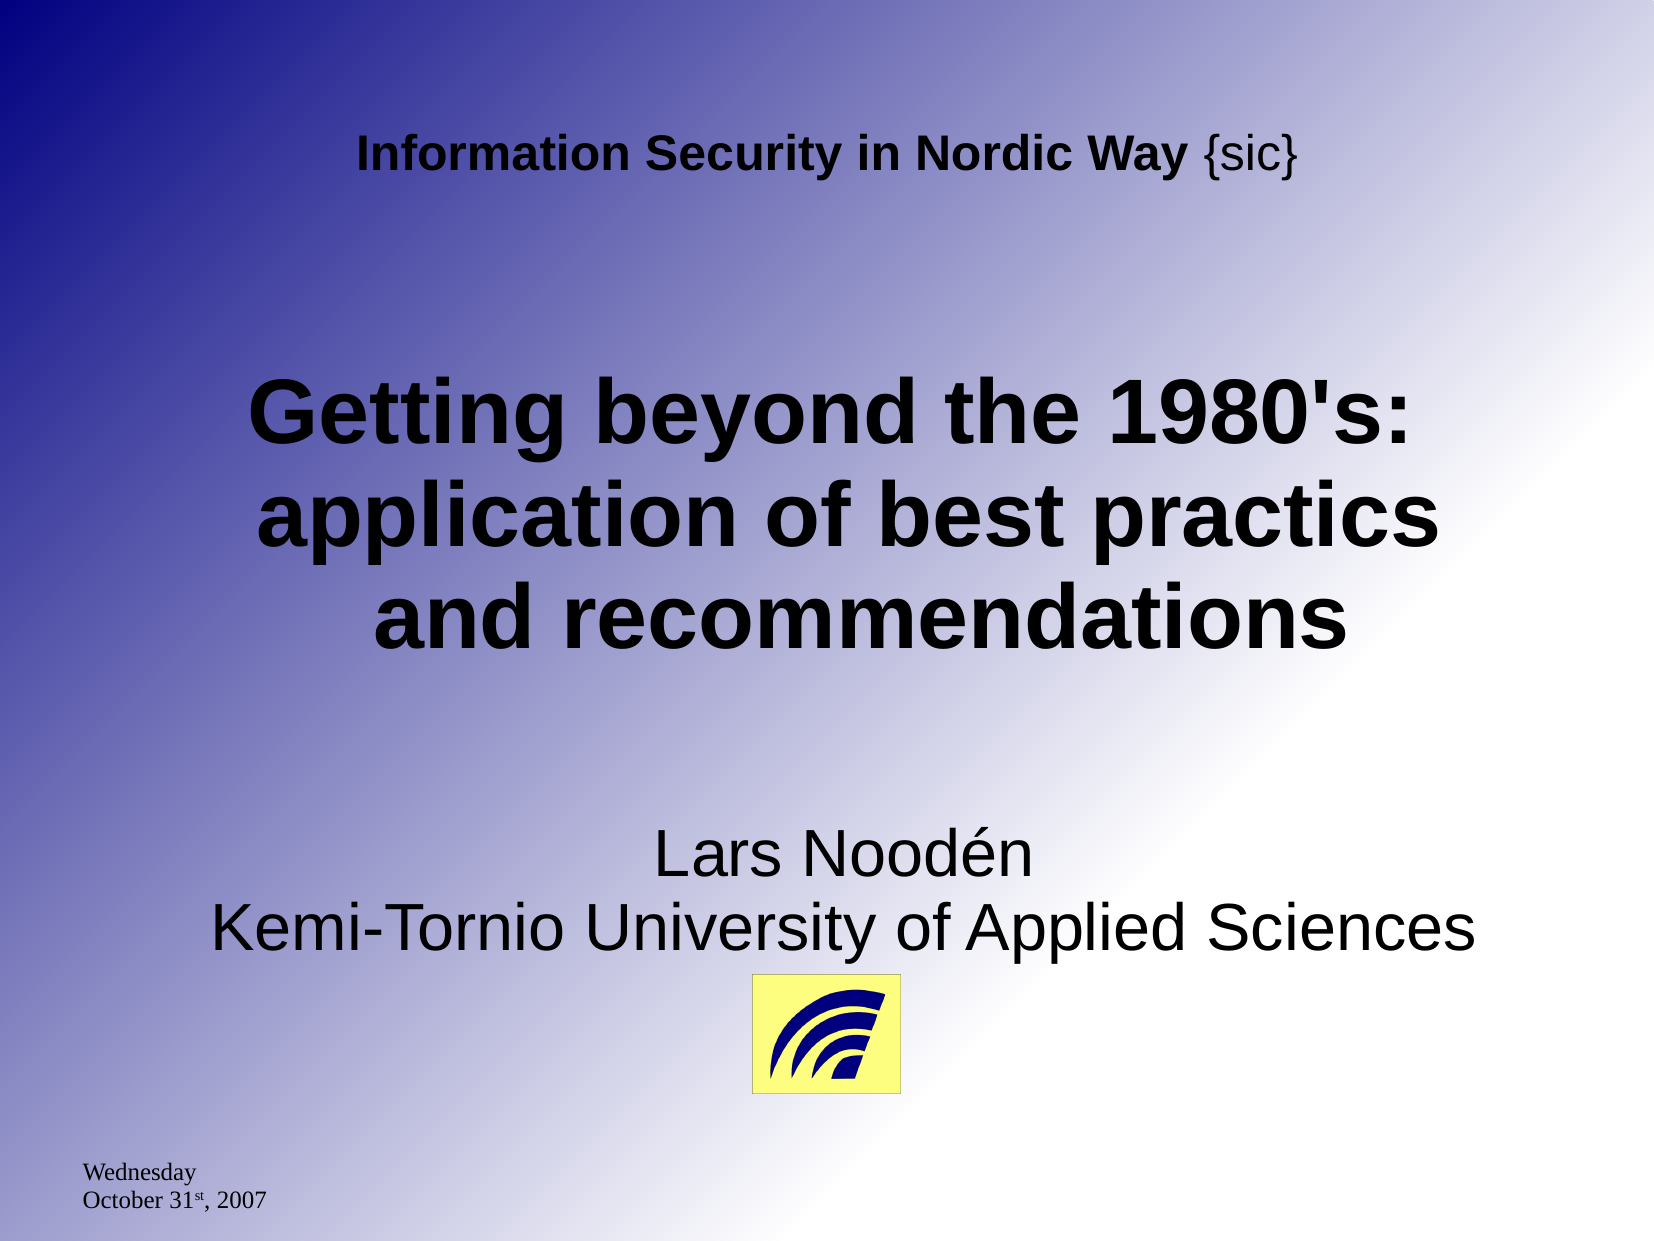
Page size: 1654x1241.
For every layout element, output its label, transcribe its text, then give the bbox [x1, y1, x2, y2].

subtitle Getting beyond the 1980's: application of best practics and recommendations Lars Noodén Kemi-Tornio University of Applied Sciences [82, 290, 1571, 1109]
title Information Security in Nordic Way {sic} [82, 49, 1571, 257]
